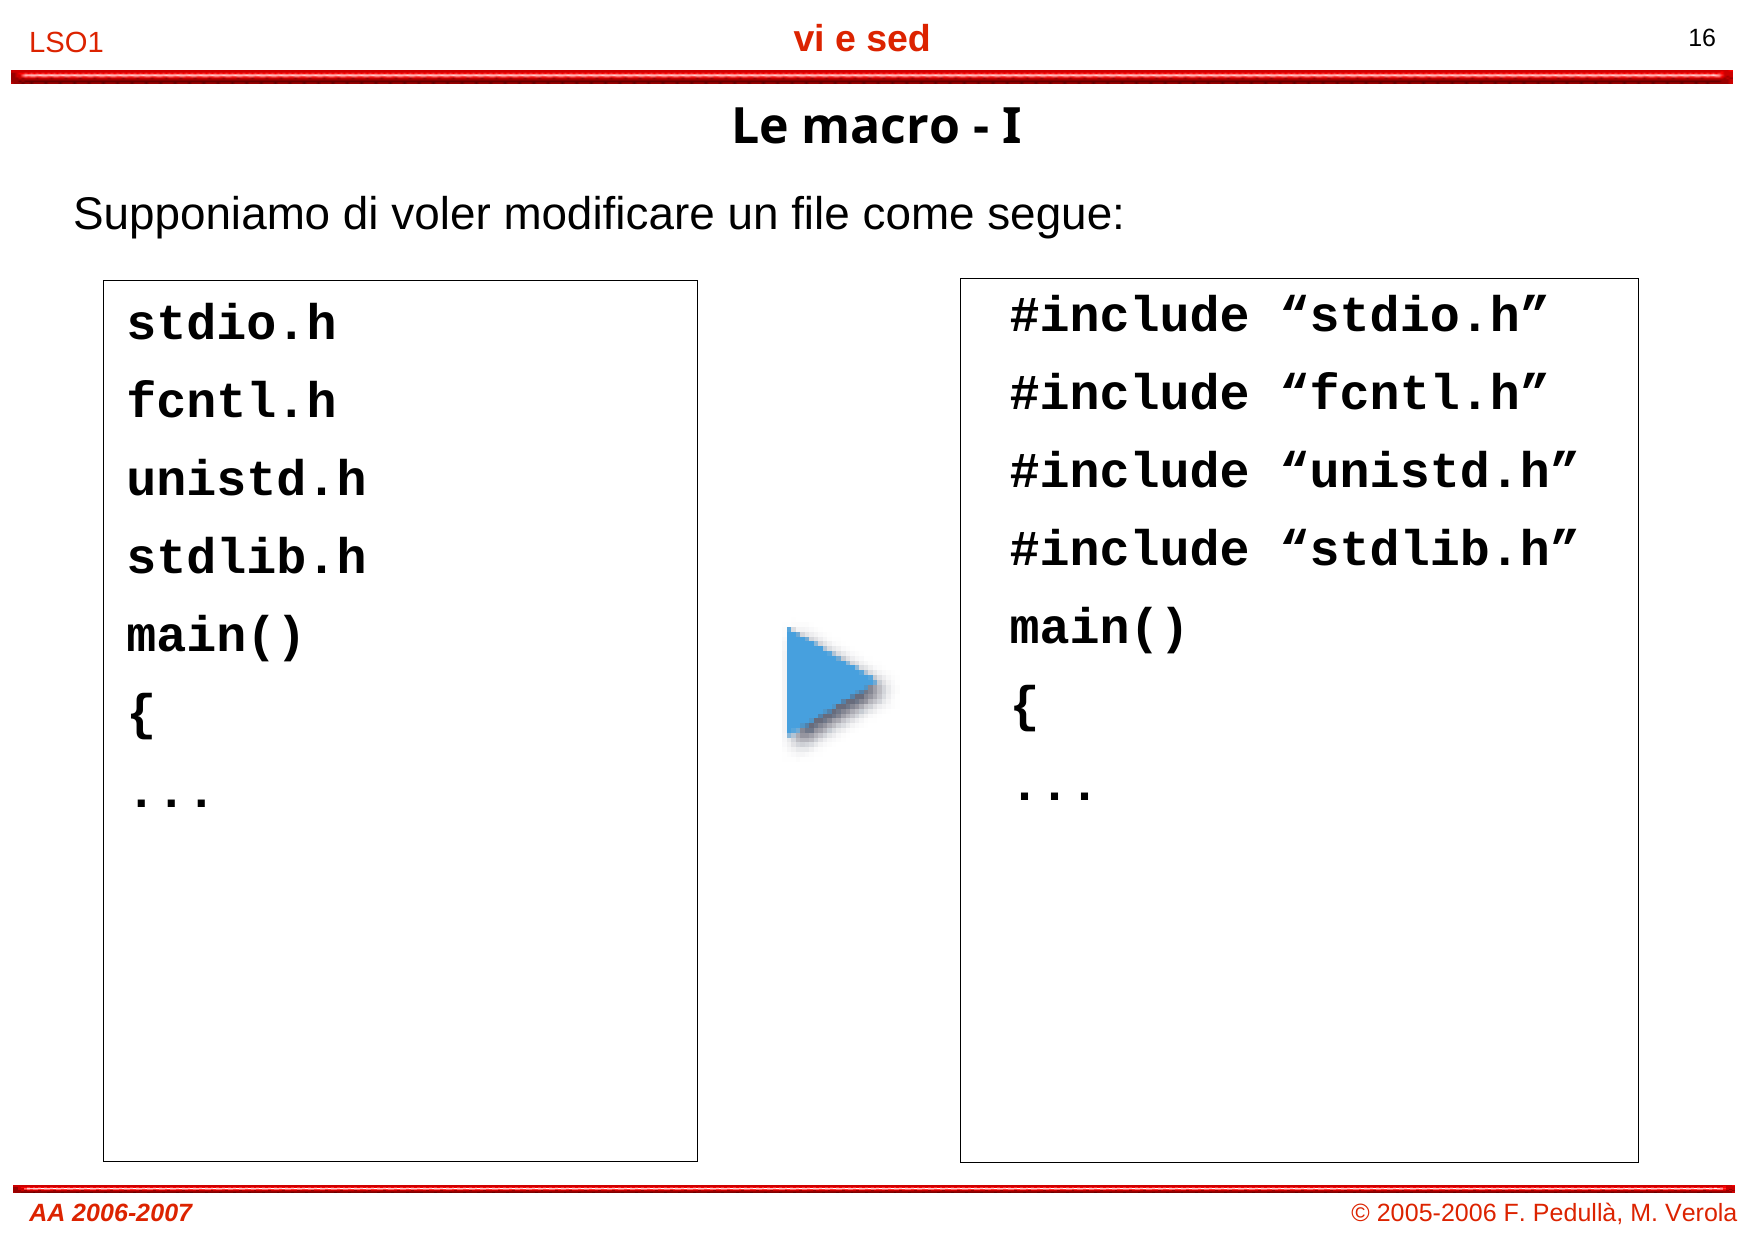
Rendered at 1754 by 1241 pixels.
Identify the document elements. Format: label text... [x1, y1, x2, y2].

picture [778, 613, 905, 767]
picture [13, 1185, 1735, 1193]
list Supponiamo di voler modificare un file come segue: [961, 279, 1638, 783]
picture [11, 70, 1733, 84]
title Le macro - I [363, 78, 1390, 174]
list Supponiamo di voler modificare un file come segue: [58, 177, 1696, 783]
list #include “stdio.h” #include “fcntl.h” #include “unistd.h” #include “stdlib.h” main() { ... [1009, 301, 1610, 1166]
list stdio.h fcntl.h unistd.h stdlib.h main() { ... [111, 301, 695, 1139]
